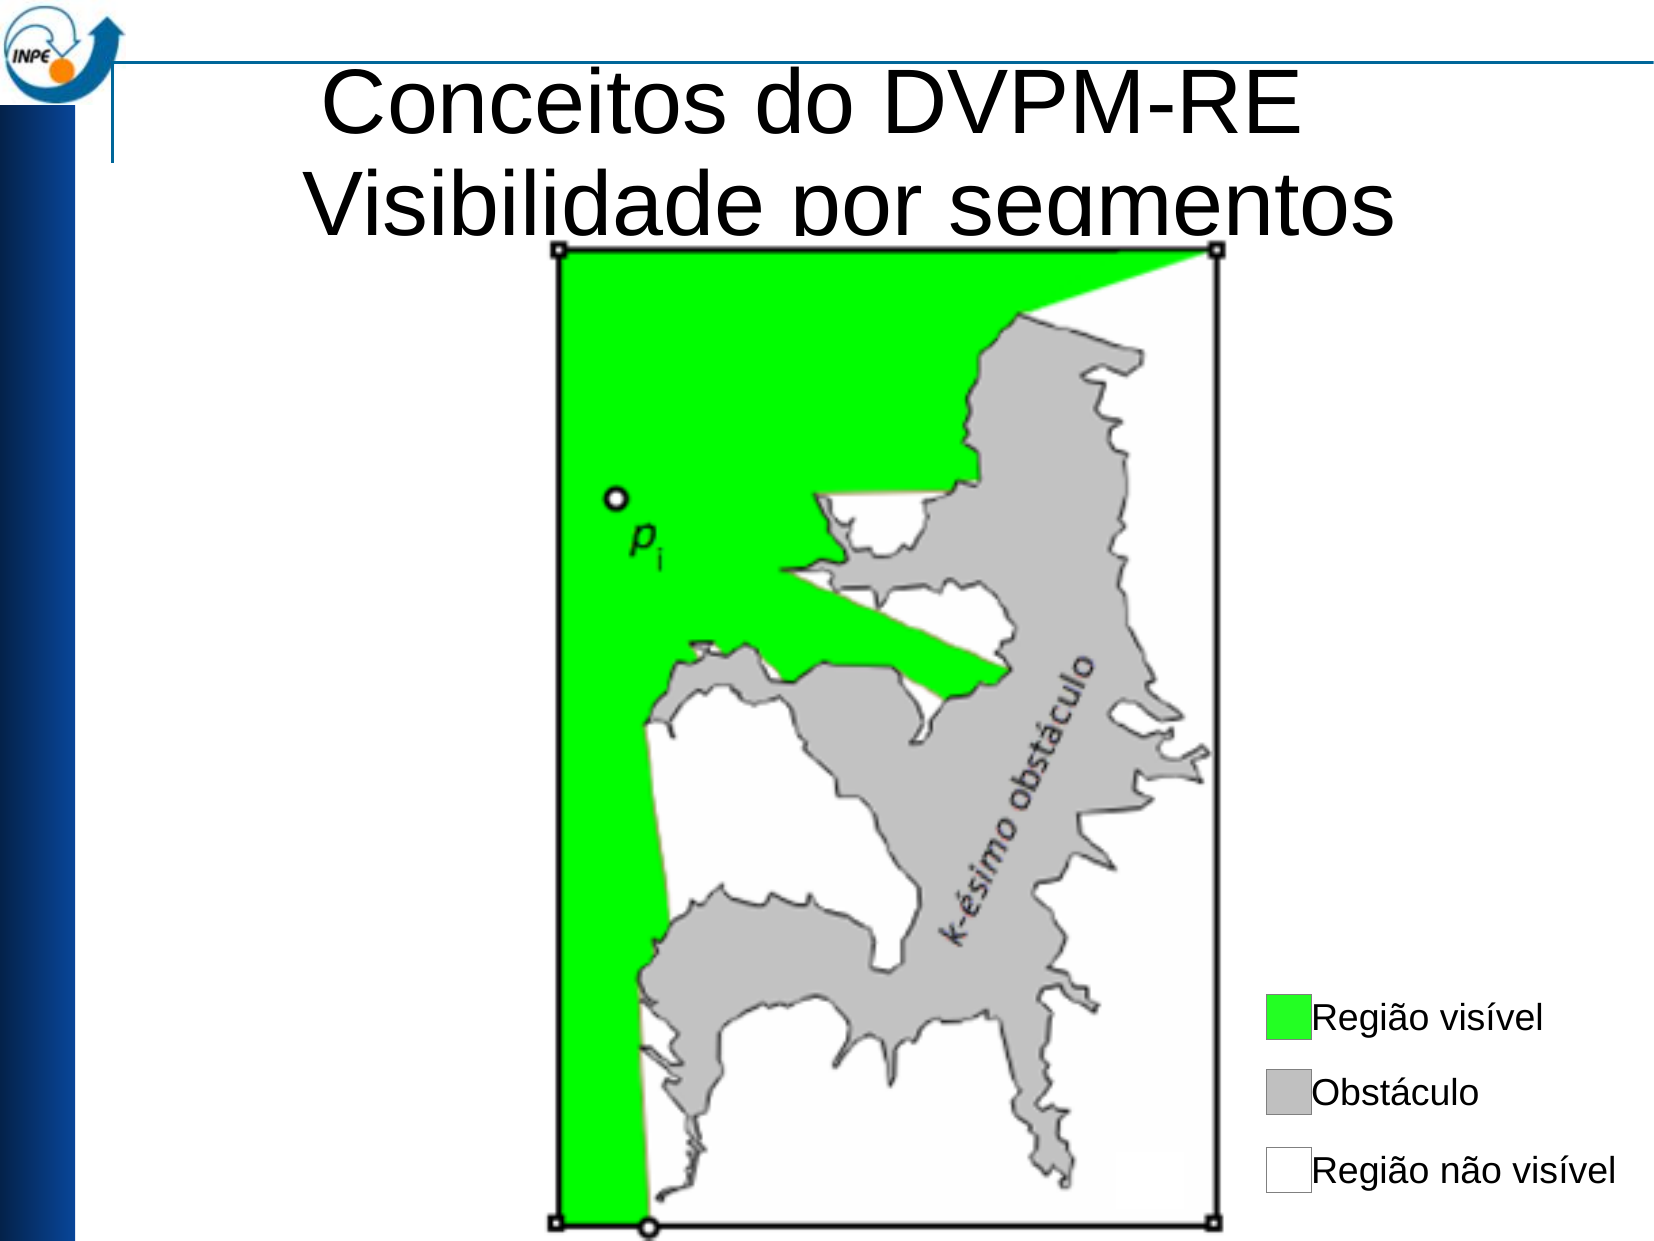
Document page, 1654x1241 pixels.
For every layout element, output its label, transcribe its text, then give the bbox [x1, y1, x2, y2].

text_box Obstáculo [1266, 1069, 1312, 1115]
text_box Região não visível [1266, 1147, 1312, 1193]
picture [0, 0, 126, 105]
text_box Região visível [1266, 994, 1312, 1040]
title Conceitos do DVPM-RE Visibilidade por segmentos [82, 49, 1619, 257]
picture [543, 236, 1232, 1241]
